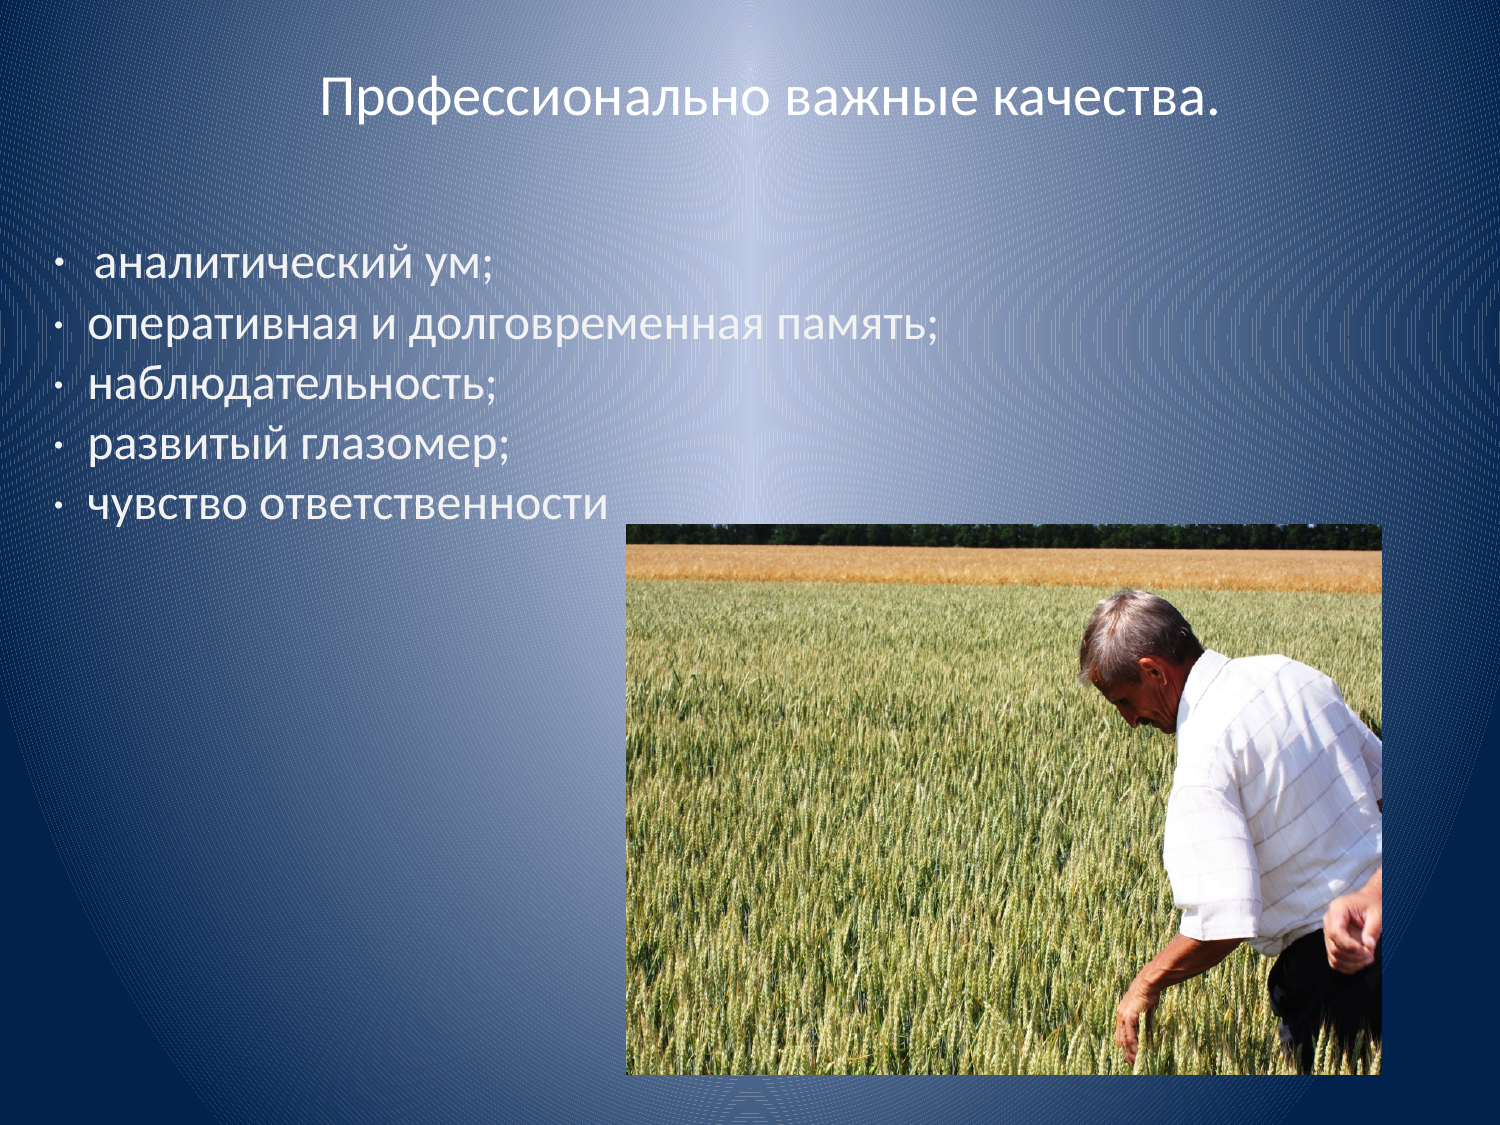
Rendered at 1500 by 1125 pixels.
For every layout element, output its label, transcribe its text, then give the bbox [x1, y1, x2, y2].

text_box Профессионально важные качества. [304, 50, 1237, 135]
picture [626, 524, 1382, 1075]
text_box · аналитический ум; · оперативная и долговременная память; · наблюдательность; · развитый глазомер; · чувство ответственности [37, 212, 1063, 538]
